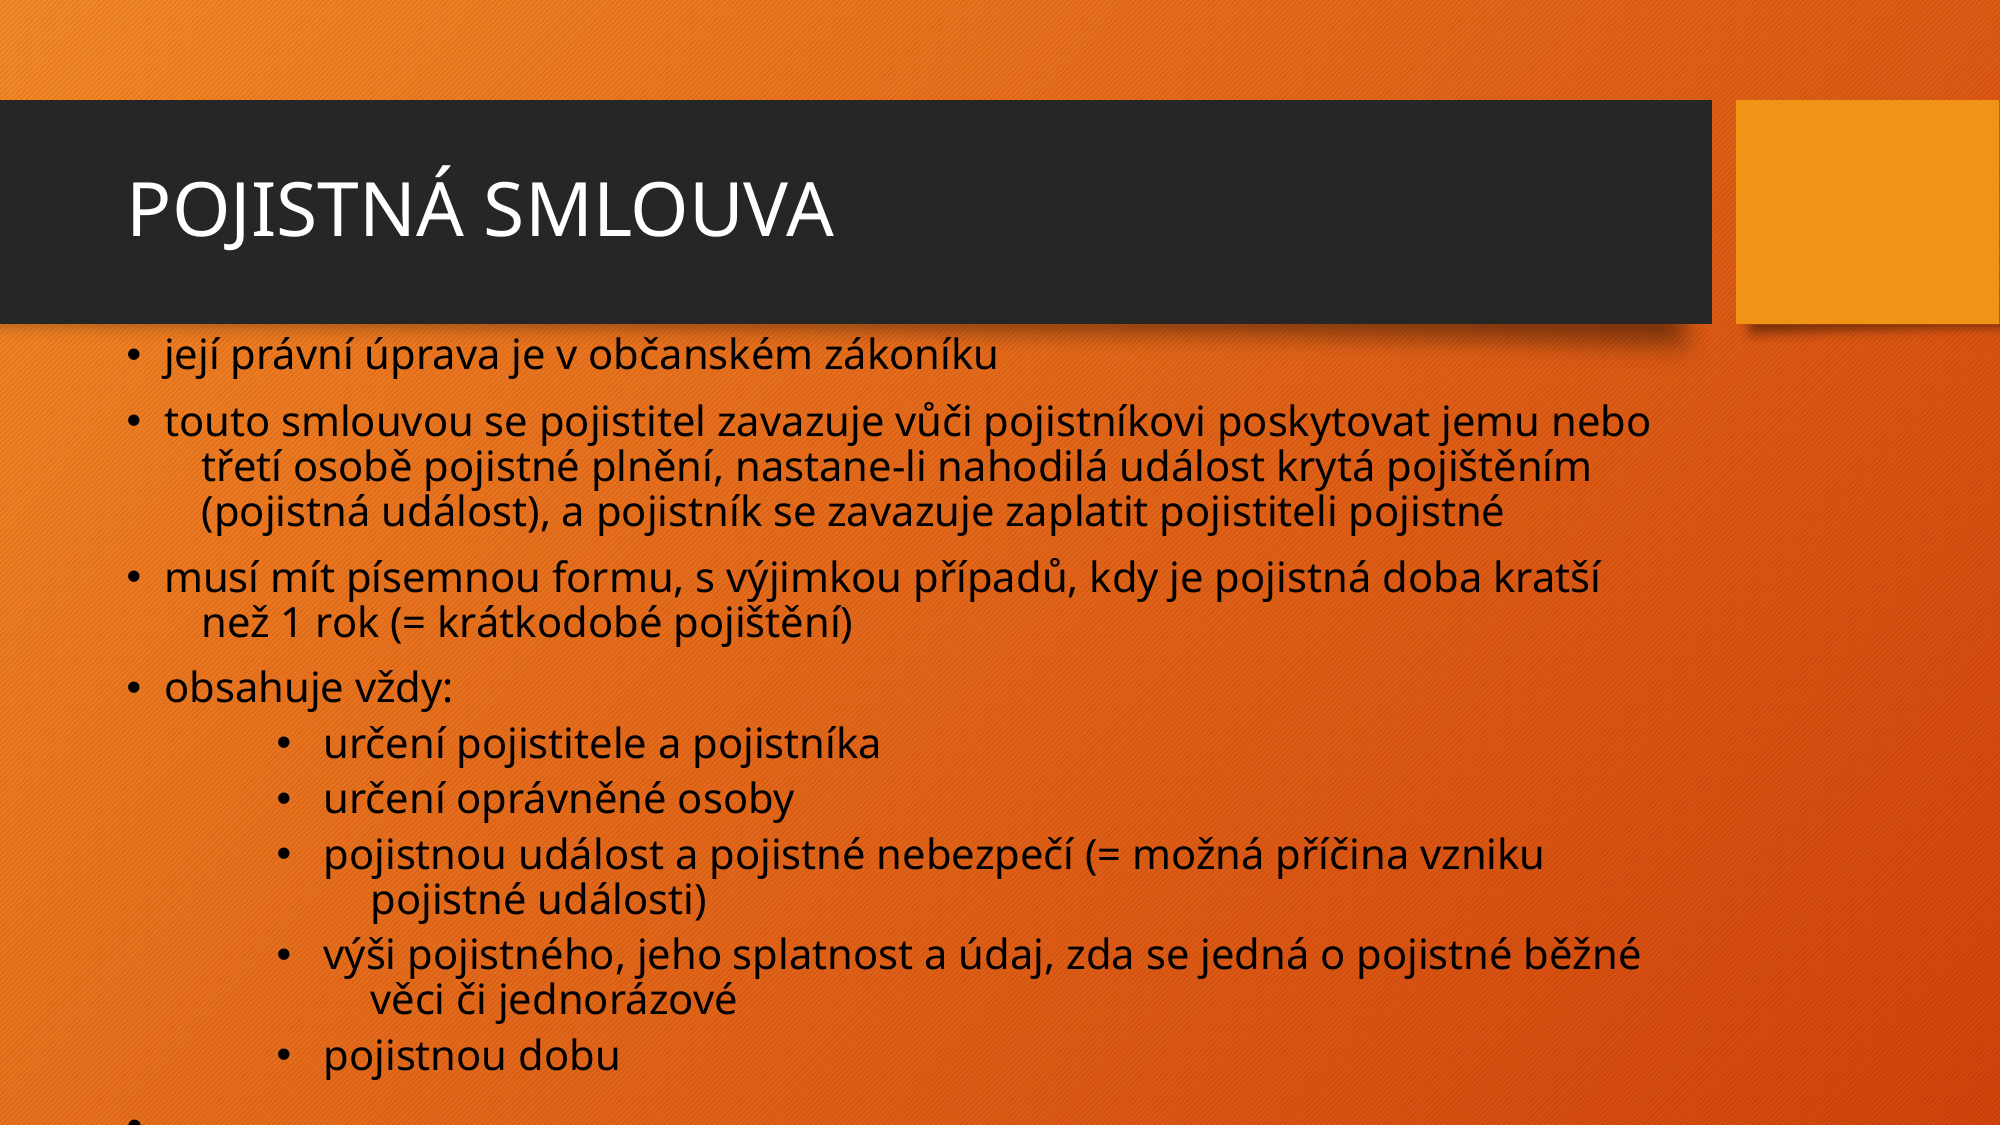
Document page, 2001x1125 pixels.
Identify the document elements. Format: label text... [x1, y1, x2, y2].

list její právní úprava je v občanském zákoníku touto smlouvou se pojistitel zavazuje vůči pojistníkovi poskytovat jemu nebo třetí osobě pojistné plnění, nastane-li nahodilá událost krytá pojištěním (pojistná událost), a pojistník se zavazuje zaplatit pojistiteli pojistné musí mít písemnou formu, s výjimkou případů, kdy je pojistná doba kratší než 1 rok (= krátkodobé pojištění) obsahuje vždy: určení pojistitele a pojistníka určení oprávněné osoby pojistnou událost a pojistné nebezpečí (= možná příčina vzniku pojistné události) výši pojistného, jeho splatnost a údaj, zda se jedná o pojistné běžné věci či jednorázové pojistnou dobu [111, 326, 1689, 1125]
title POJISTNÁ SMLOUVA [111, 123, 1689, 301]
